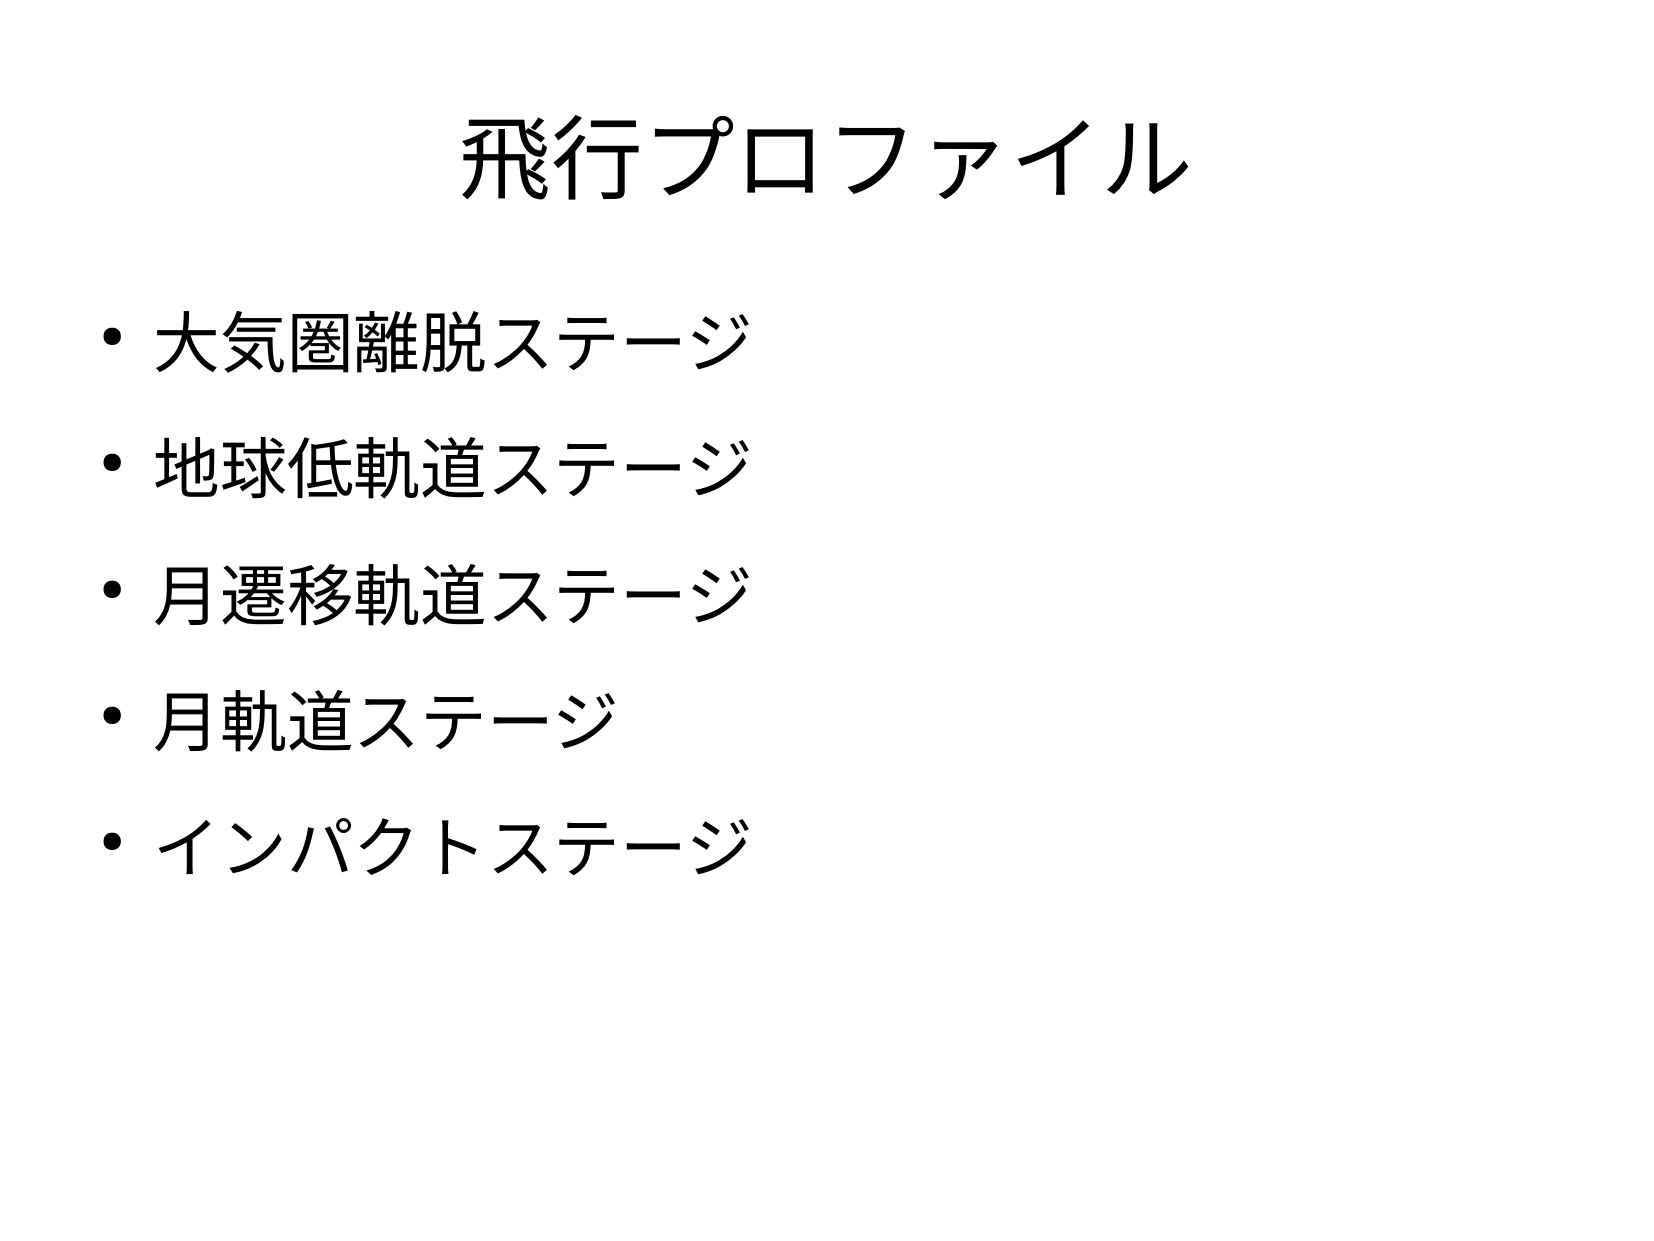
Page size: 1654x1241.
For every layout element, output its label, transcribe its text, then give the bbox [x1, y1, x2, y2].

list 大気圏離脱ステージ 地球低軌道ステージ 月遷移軌道ステージ 月軌道ステージ インパクトステージ [82, 290, 1571, 1109]
title 飛行プロファイル [82, 56, 1571, 250]
